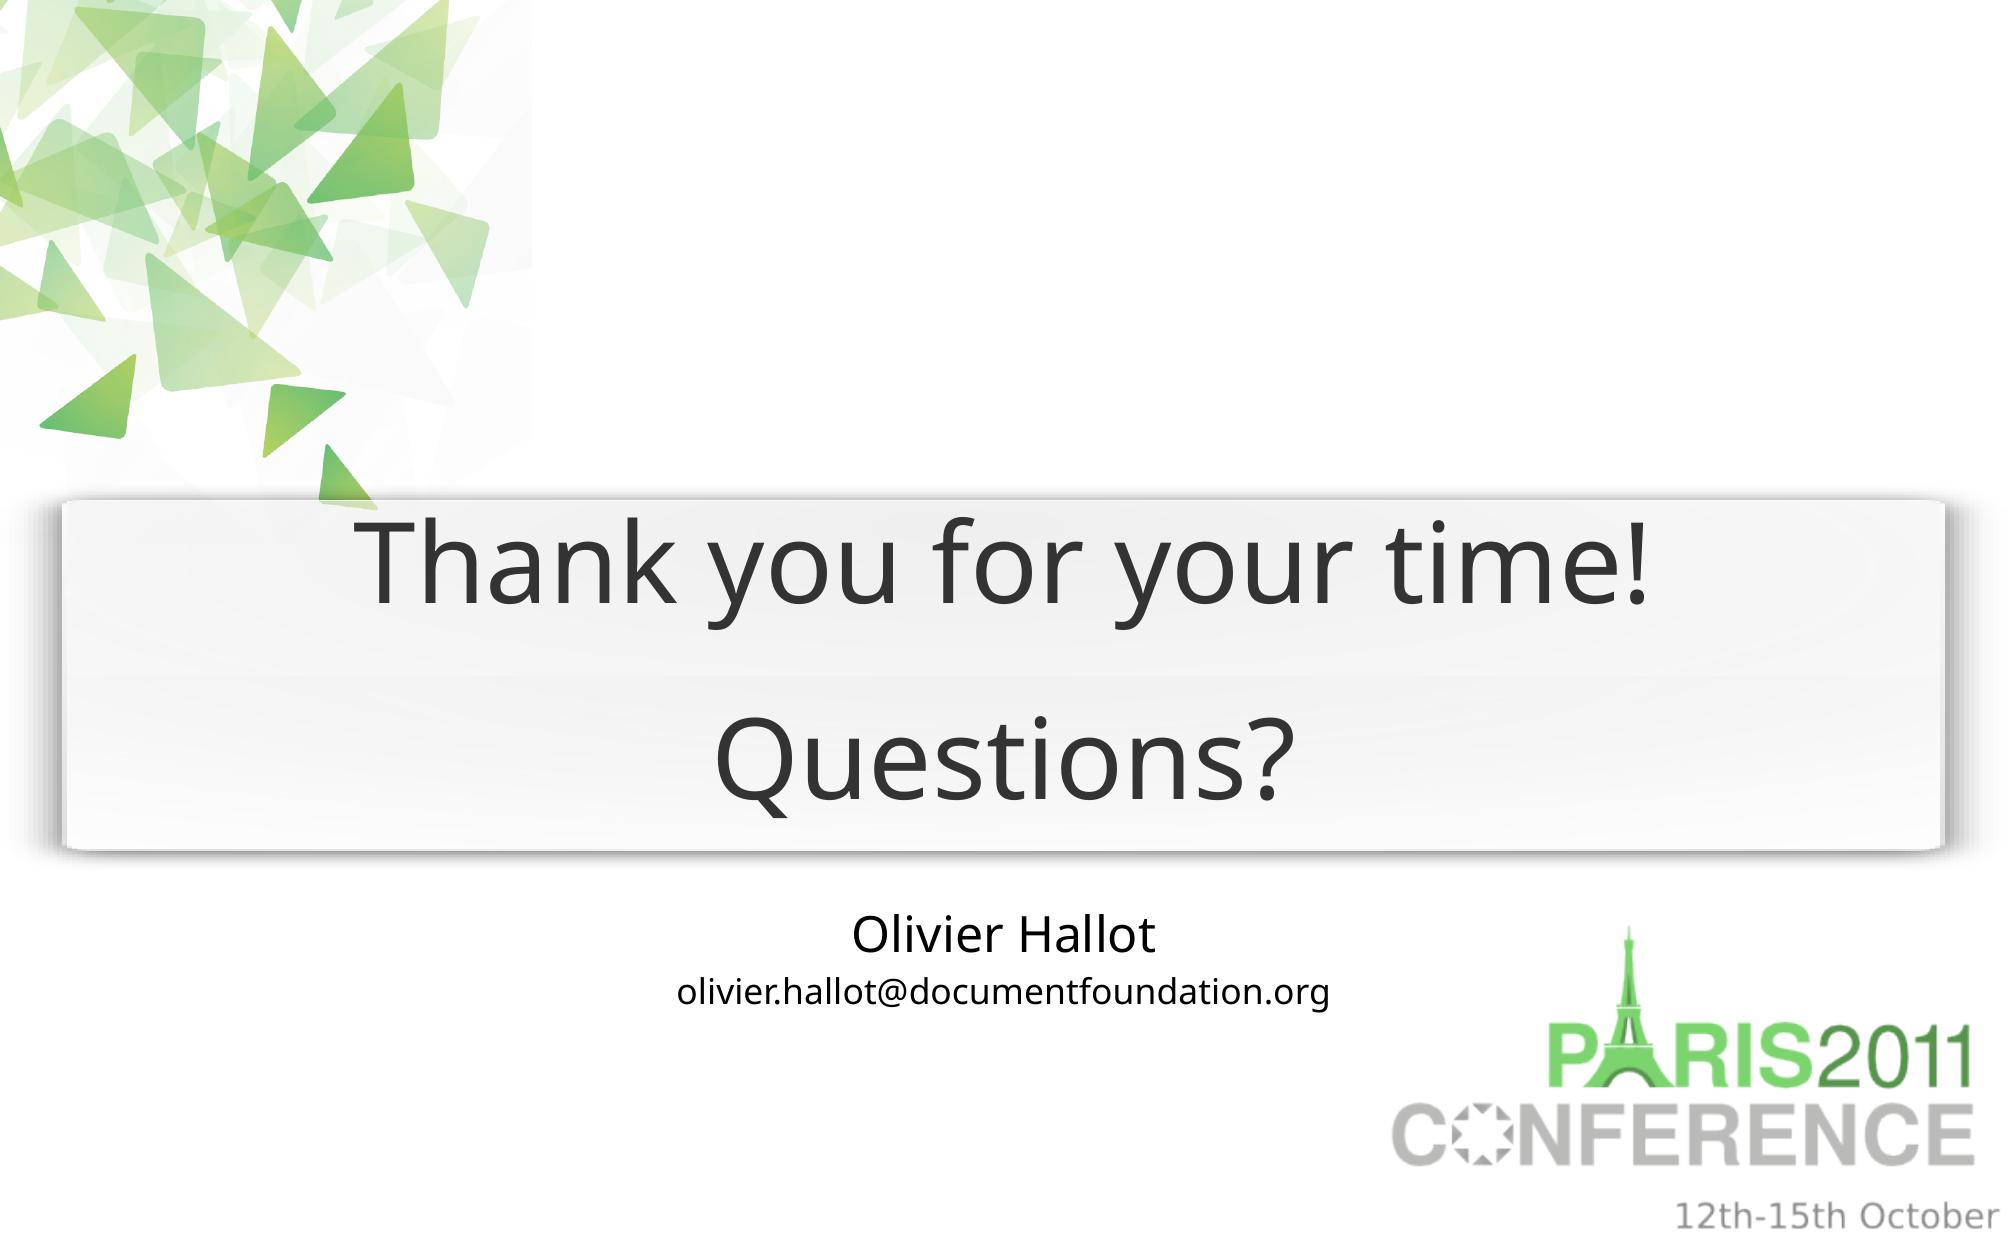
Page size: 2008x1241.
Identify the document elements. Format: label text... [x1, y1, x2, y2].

text_box Questions? [100, 490, 1908, 1022]
picture [0, 484, 2008, 869]
subtitle Thank you for your time! Olivier Hallot olivier.hallot@documentfoundation.org [100, 1022, 1908, 1040]
